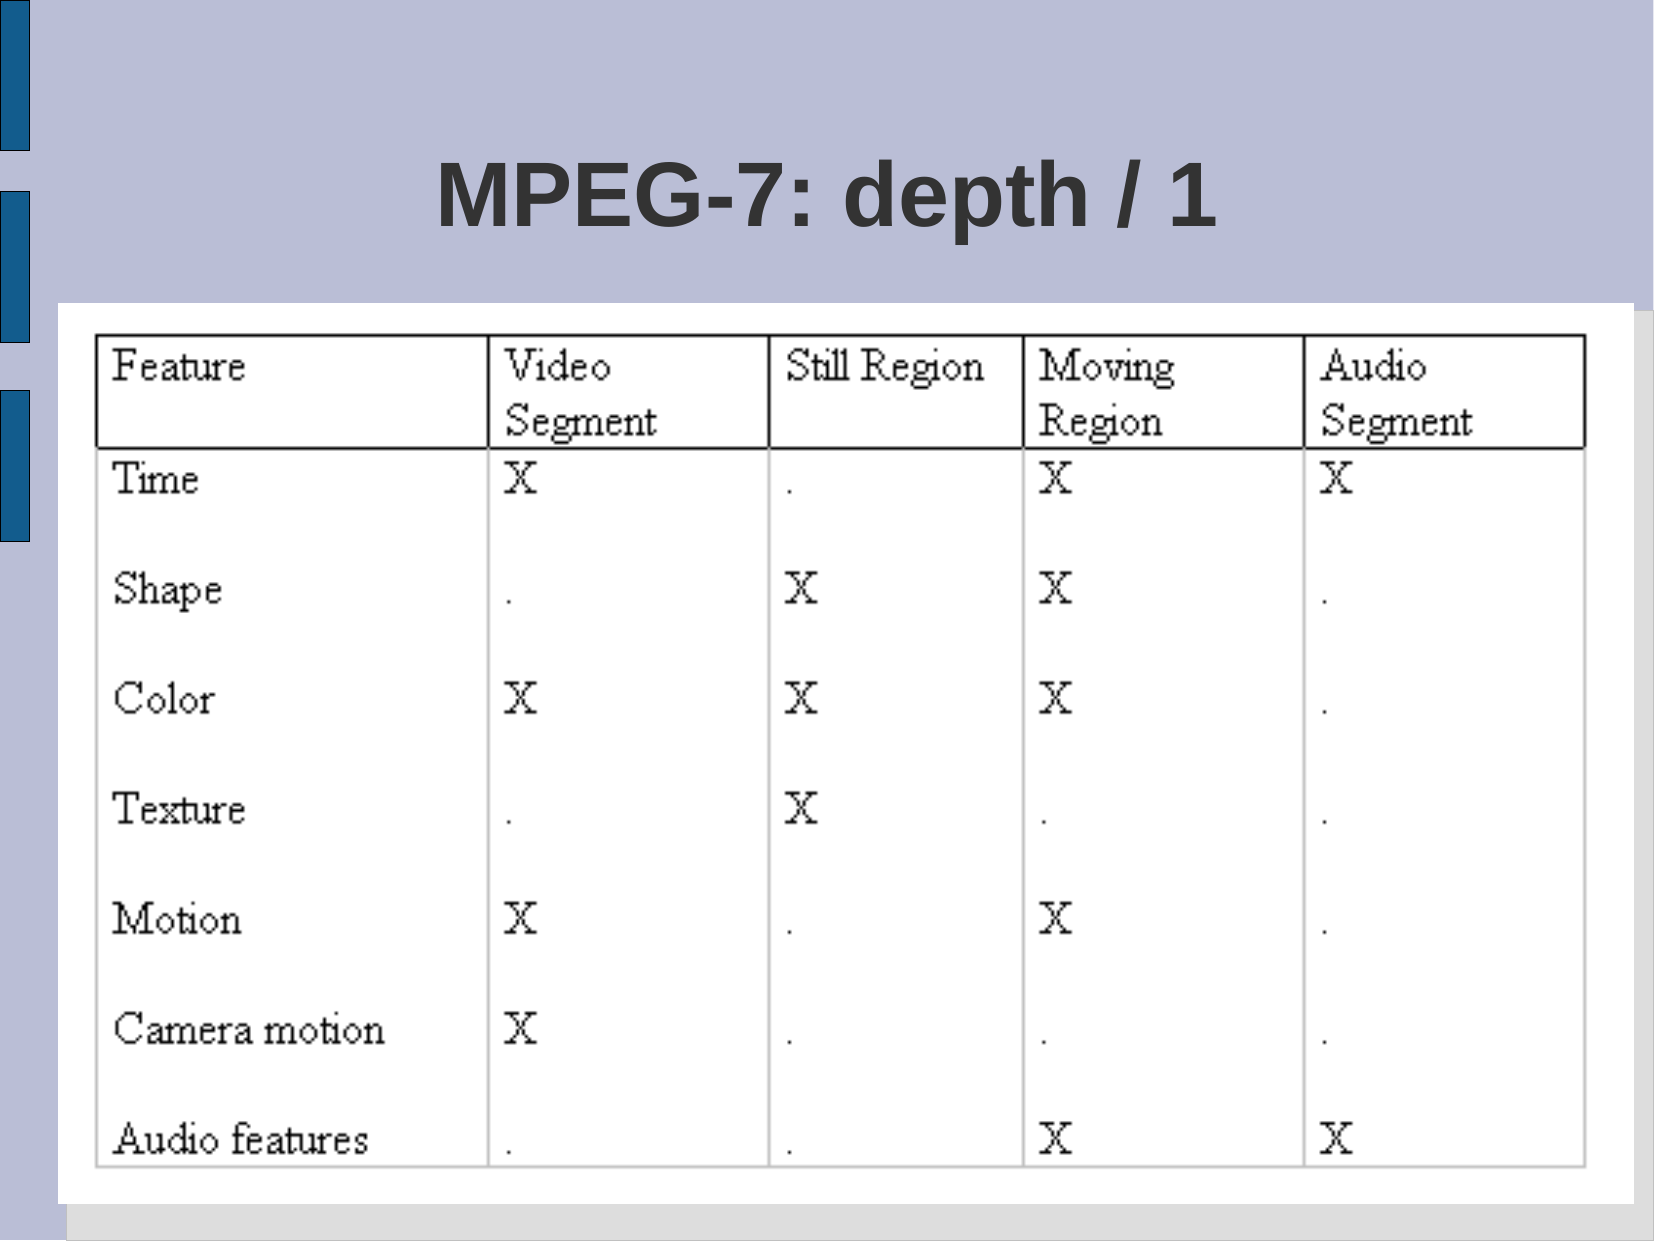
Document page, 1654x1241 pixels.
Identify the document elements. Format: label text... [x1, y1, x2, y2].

title MPEG-7: depth / 1 [121, 98, 1534, 291]
picture [58, 303, 1634, 1204]
